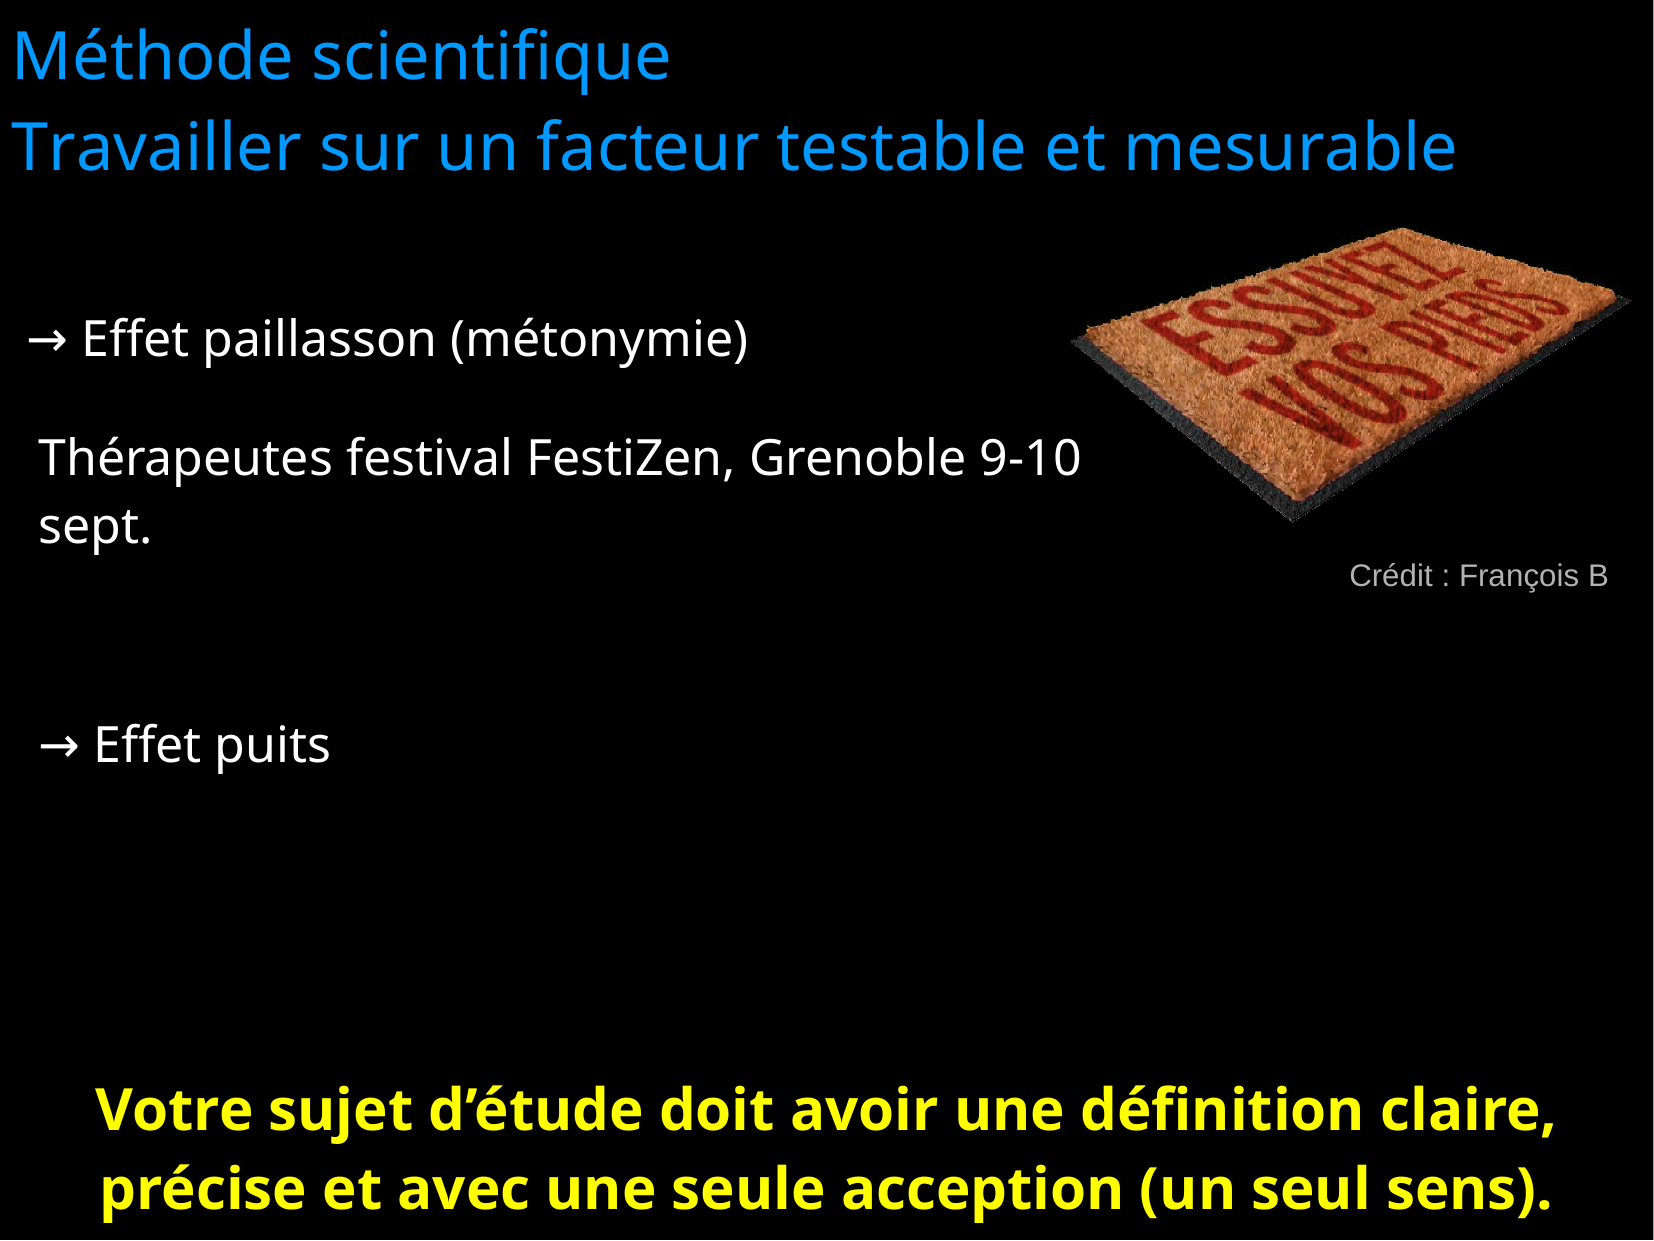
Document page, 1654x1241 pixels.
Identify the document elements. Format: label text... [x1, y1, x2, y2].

text_box Méthode scientifique Travailler sur un facteur testable et mesurable [11, 8, 1583, 189]
picture [1051, 145, 1654, 591]
text_box → Effet puits [23, 701, 497, 780]
text_box Thérapeutes festival FestiZen, Grenoble 9-10 sept. [23, 414, 1170, 556]
text_box Votre sujet d’étude doit avoir une définition claire, précise et avec une seule acception (un seul sens). [0, 1060, 1654, 1241]
text_box → Effet paillasson (métonymie) [11, 295, 780, 437]
text_box Crédit : François B [1334, 550, 1654, 650]
